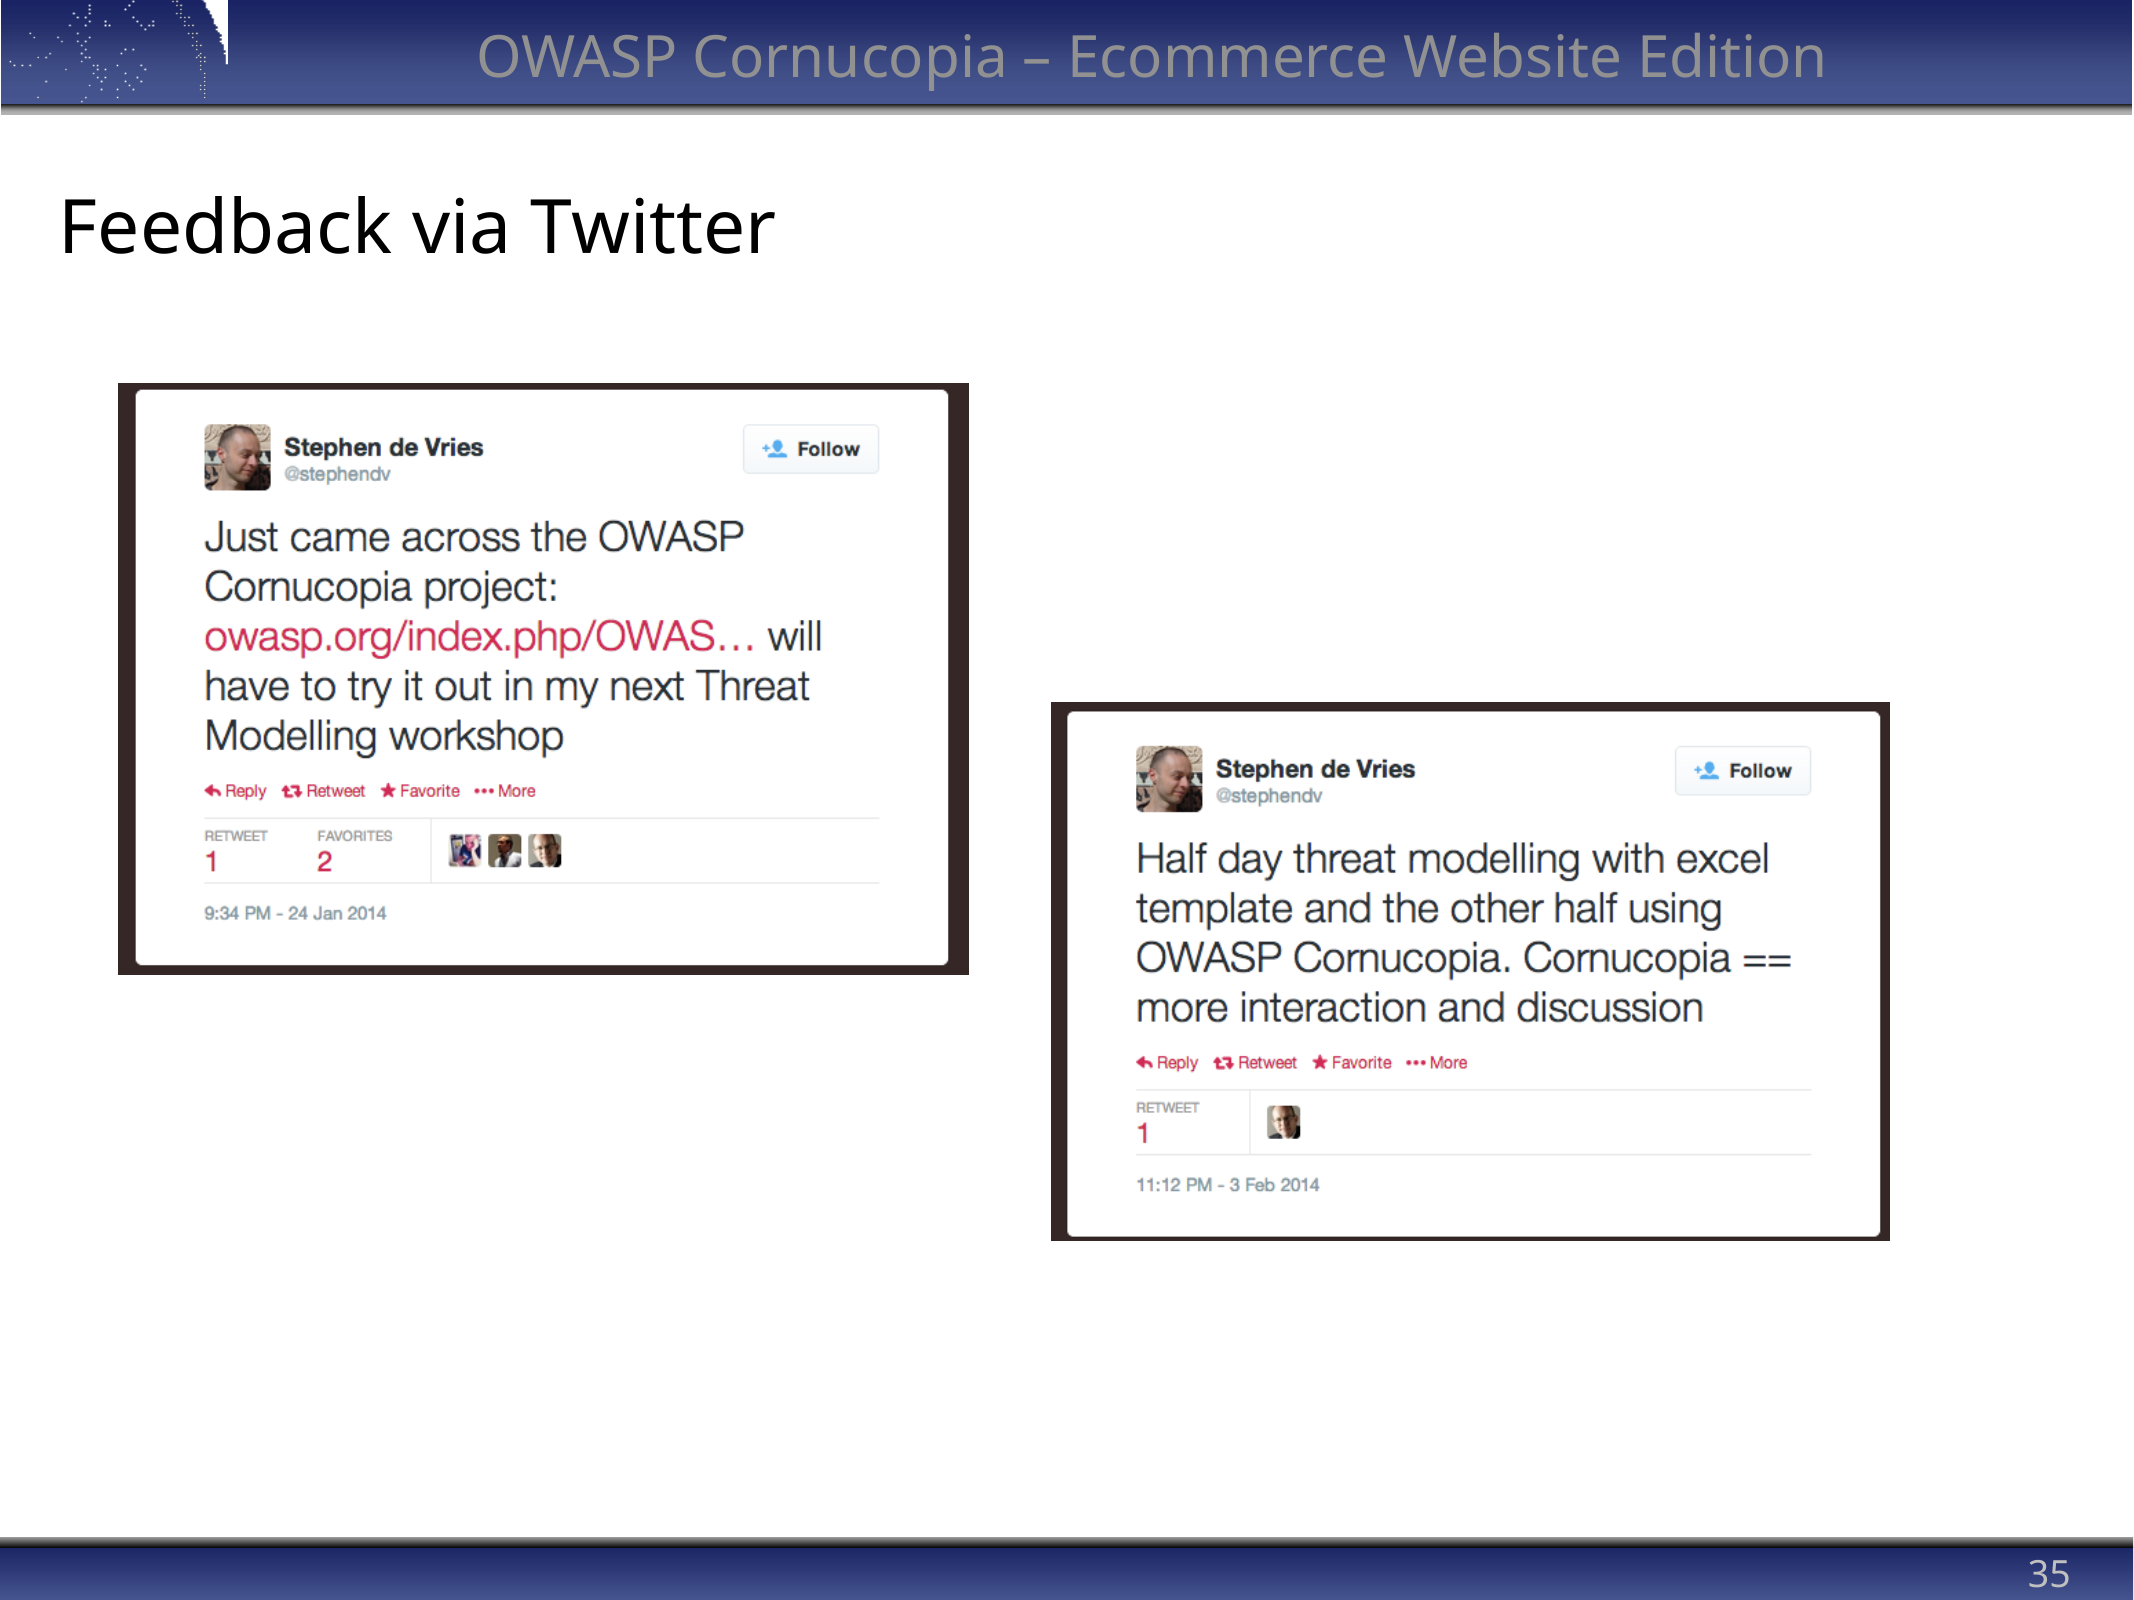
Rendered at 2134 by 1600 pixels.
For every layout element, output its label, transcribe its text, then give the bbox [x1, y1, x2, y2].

picture [118, 383, 969, 975]
title Feedback via Twitter [58, 124, 2126, 325]
picture [1051, 702, 1890, 1241]
